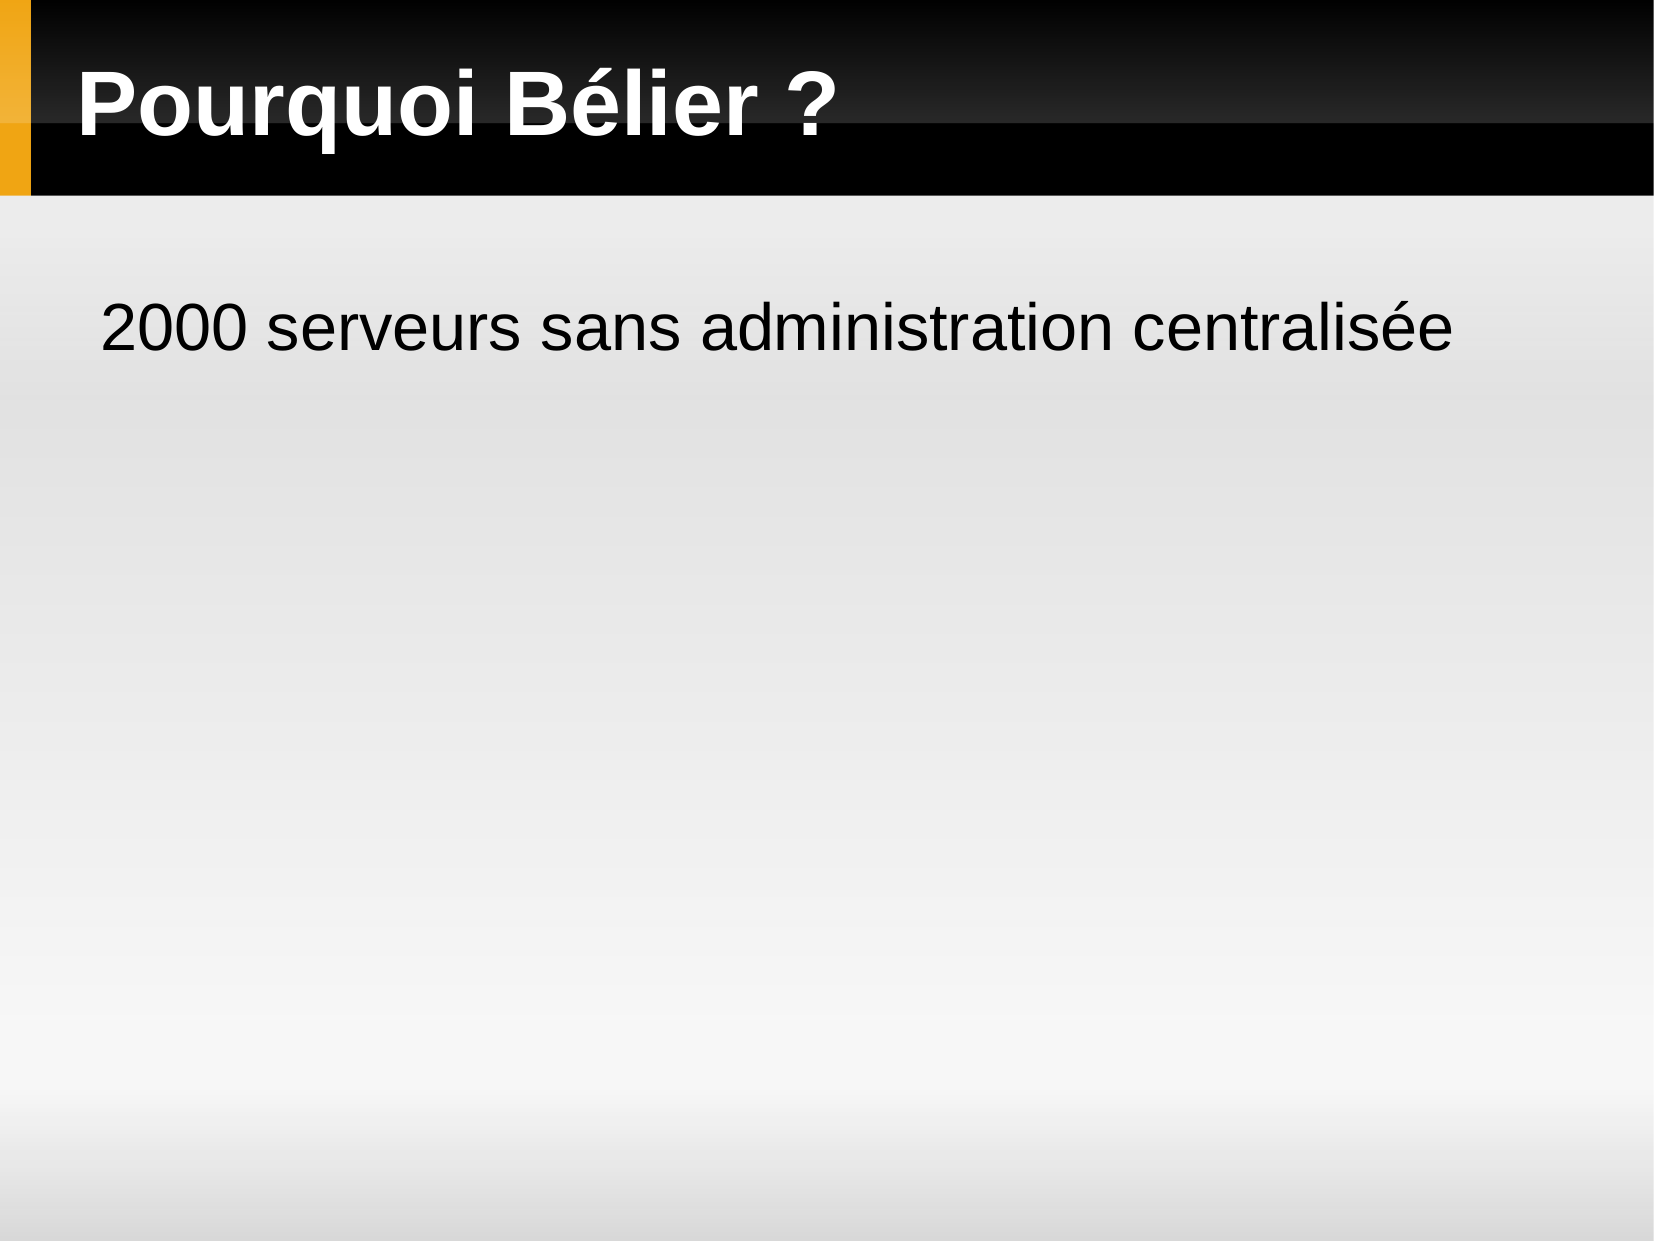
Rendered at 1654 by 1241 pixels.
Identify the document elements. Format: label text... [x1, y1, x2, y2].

picture [0, 0, 1654, 1241]
title Pourquoi Bélier ? [76, 7, 1565, 200]
list 2000 serveurs sans administration centralisée [82, 290, 1571, 1094]
